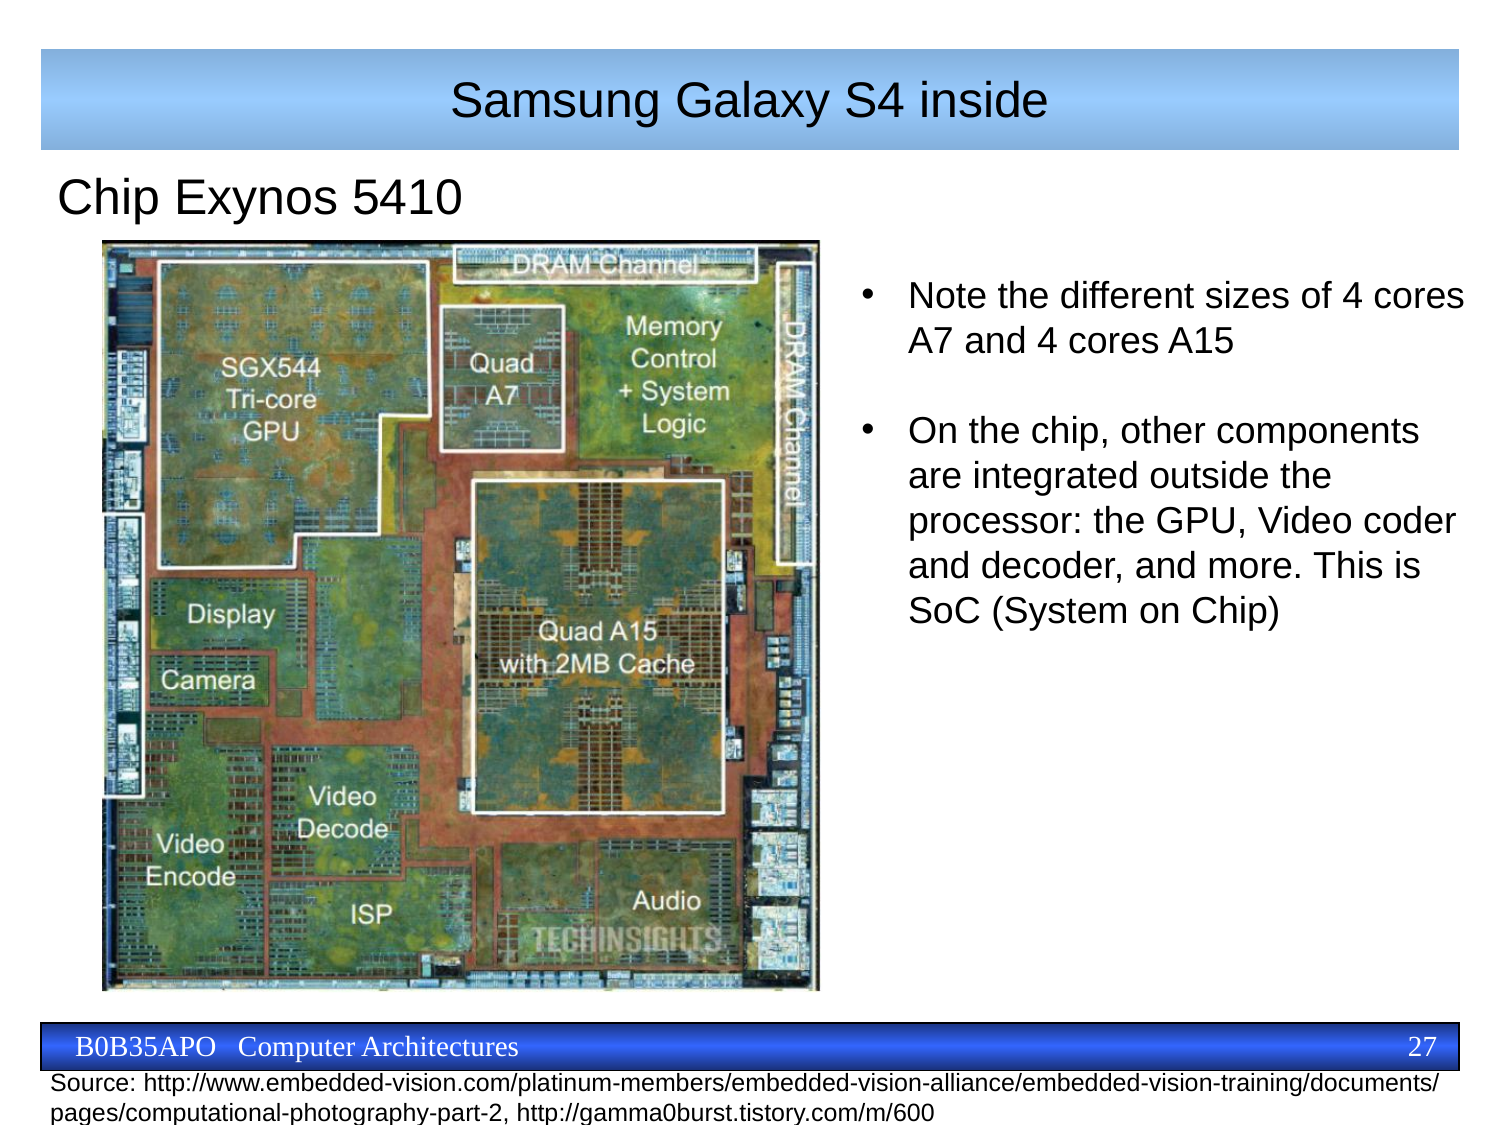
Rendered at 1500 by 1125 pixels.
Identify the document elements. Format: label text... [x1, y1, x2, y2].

text_box Chip Exynos 5410 [43, 156, 479, 233]
text_box Source: http://www.embedded-vision.com/platinum-members/embedded-vision-alliance/embedded-vision-training/documents/pages/computational-photography-part-2, http://gamma0burst.tistory.com/m/600 [35, 1059, 1500, 1125]
title Samsung Galaxy S4 inside [41, 49, 1459, 150]
picture [102, 240, 824, 993]
text_box Note the different sizes of 4 cores A7 and 4 cores A15 On the chip, other components are integrated outside the processor: the GPU, Video coder and decoder, and more. This is SoC (System on Chip) [846, 263, 1485, 684]
